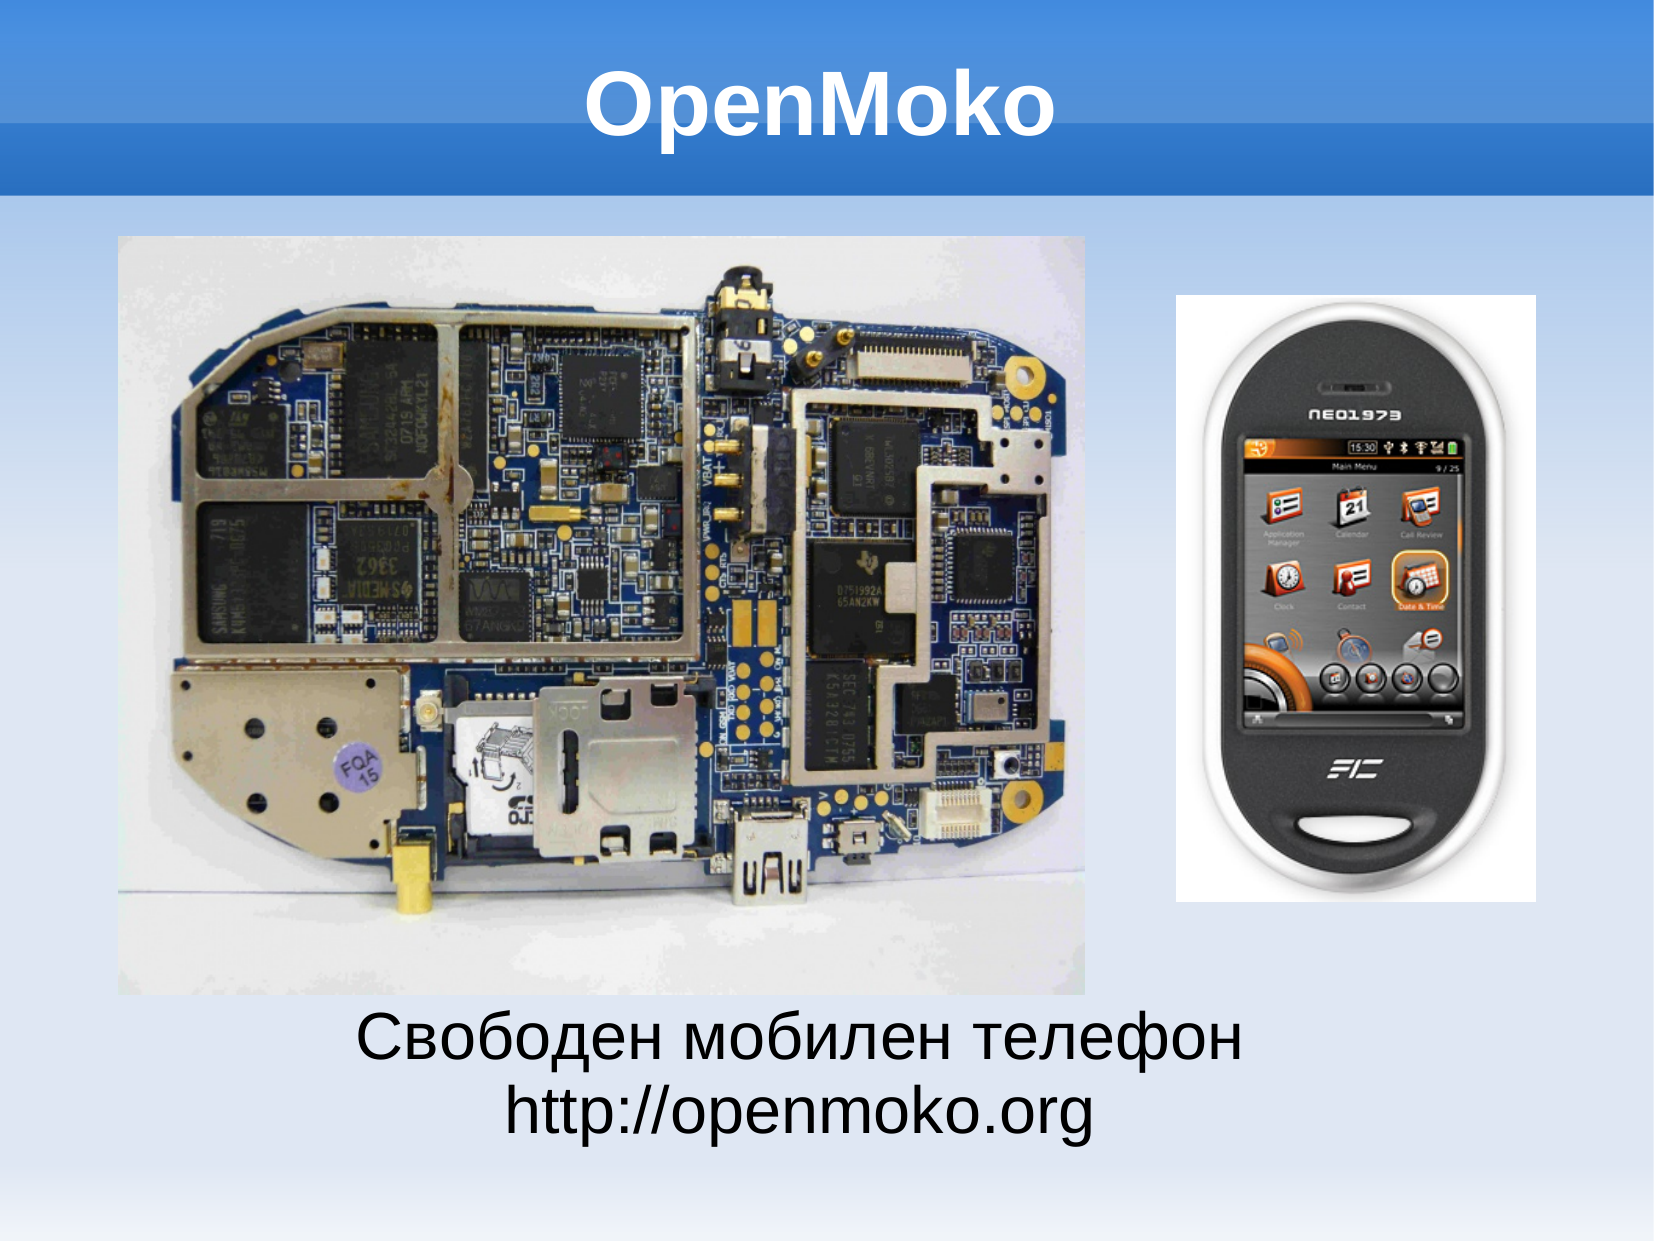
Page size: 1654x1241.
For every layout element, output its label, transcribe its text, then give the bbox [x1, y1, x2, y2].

picture [0, 0, 1654, 1241]
subtitle Свободен мобилен телефон http://openmoko.org [59, 990, 1542, 1157]
title OpenMoko [76, 7, 1565, 200]
